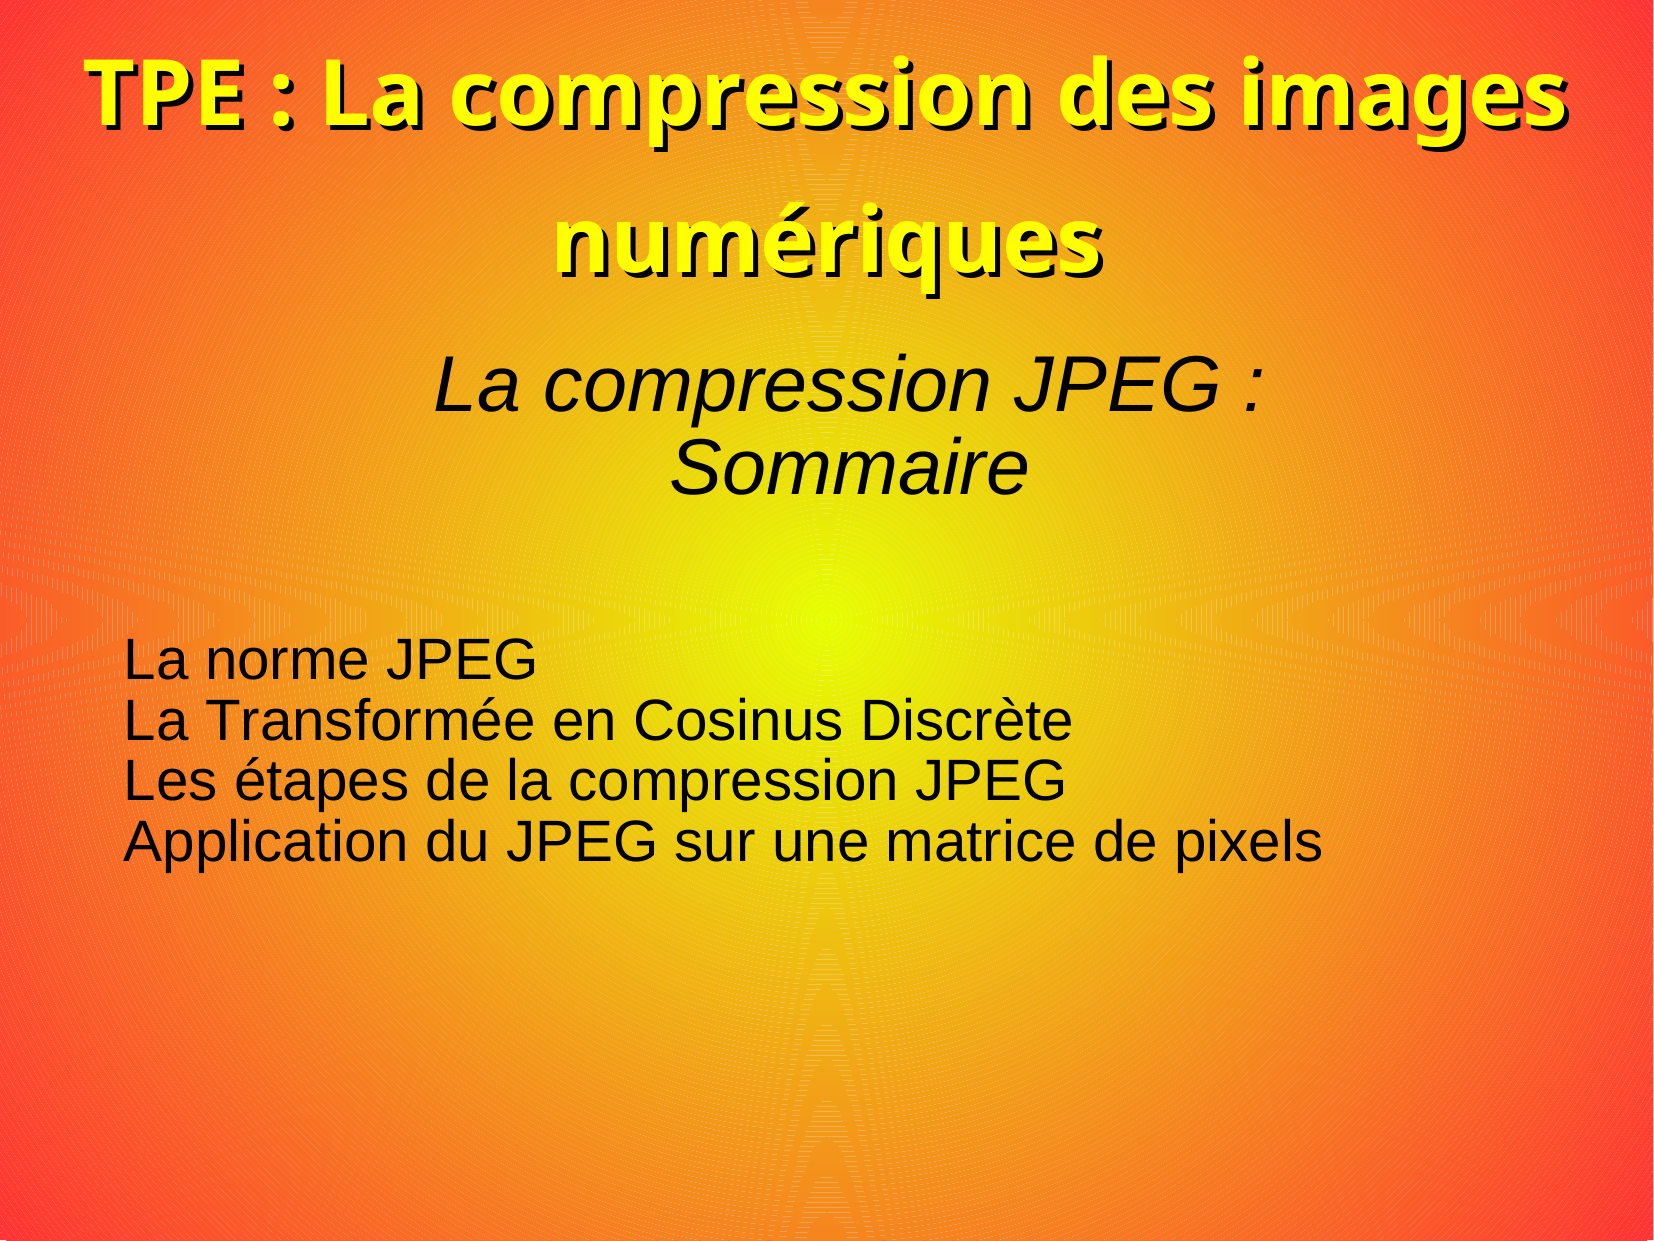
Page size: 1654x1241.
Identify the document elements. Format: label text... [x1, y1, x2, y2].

title TPE : La compression des images numériques [82, 14, 1571, 292]
subtitle La compression JPEG : Sommaire La norme JPEG La Transformée en Cosinus Discrète Les étapes de la compression JPEG Application du JPEG sur une matrice de pixels [88, 206, 1577, 1013]
